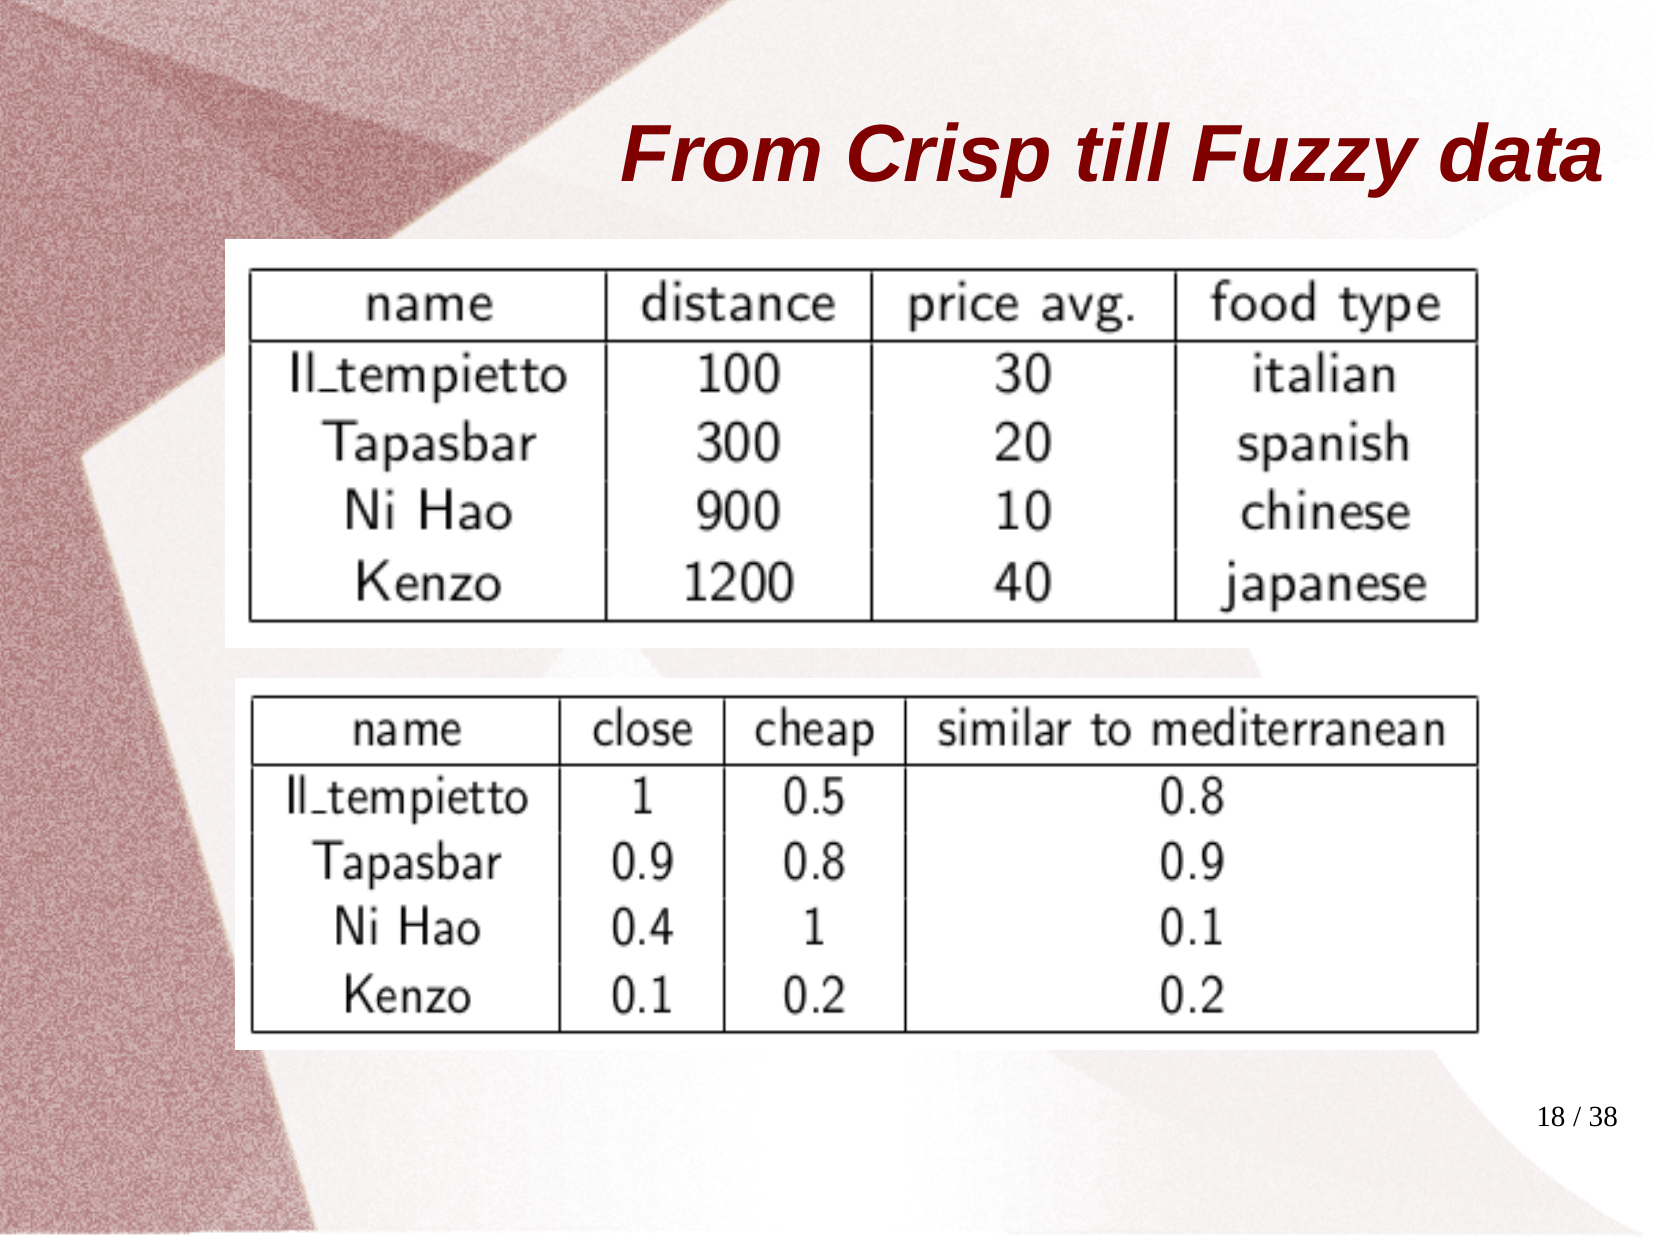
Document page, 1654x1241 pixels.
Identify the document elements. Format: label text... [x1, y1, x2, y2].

picture [0, 0, 1654, 1241]
title From Crisp till Fuzzy data [596, 49, 1607, 257]
